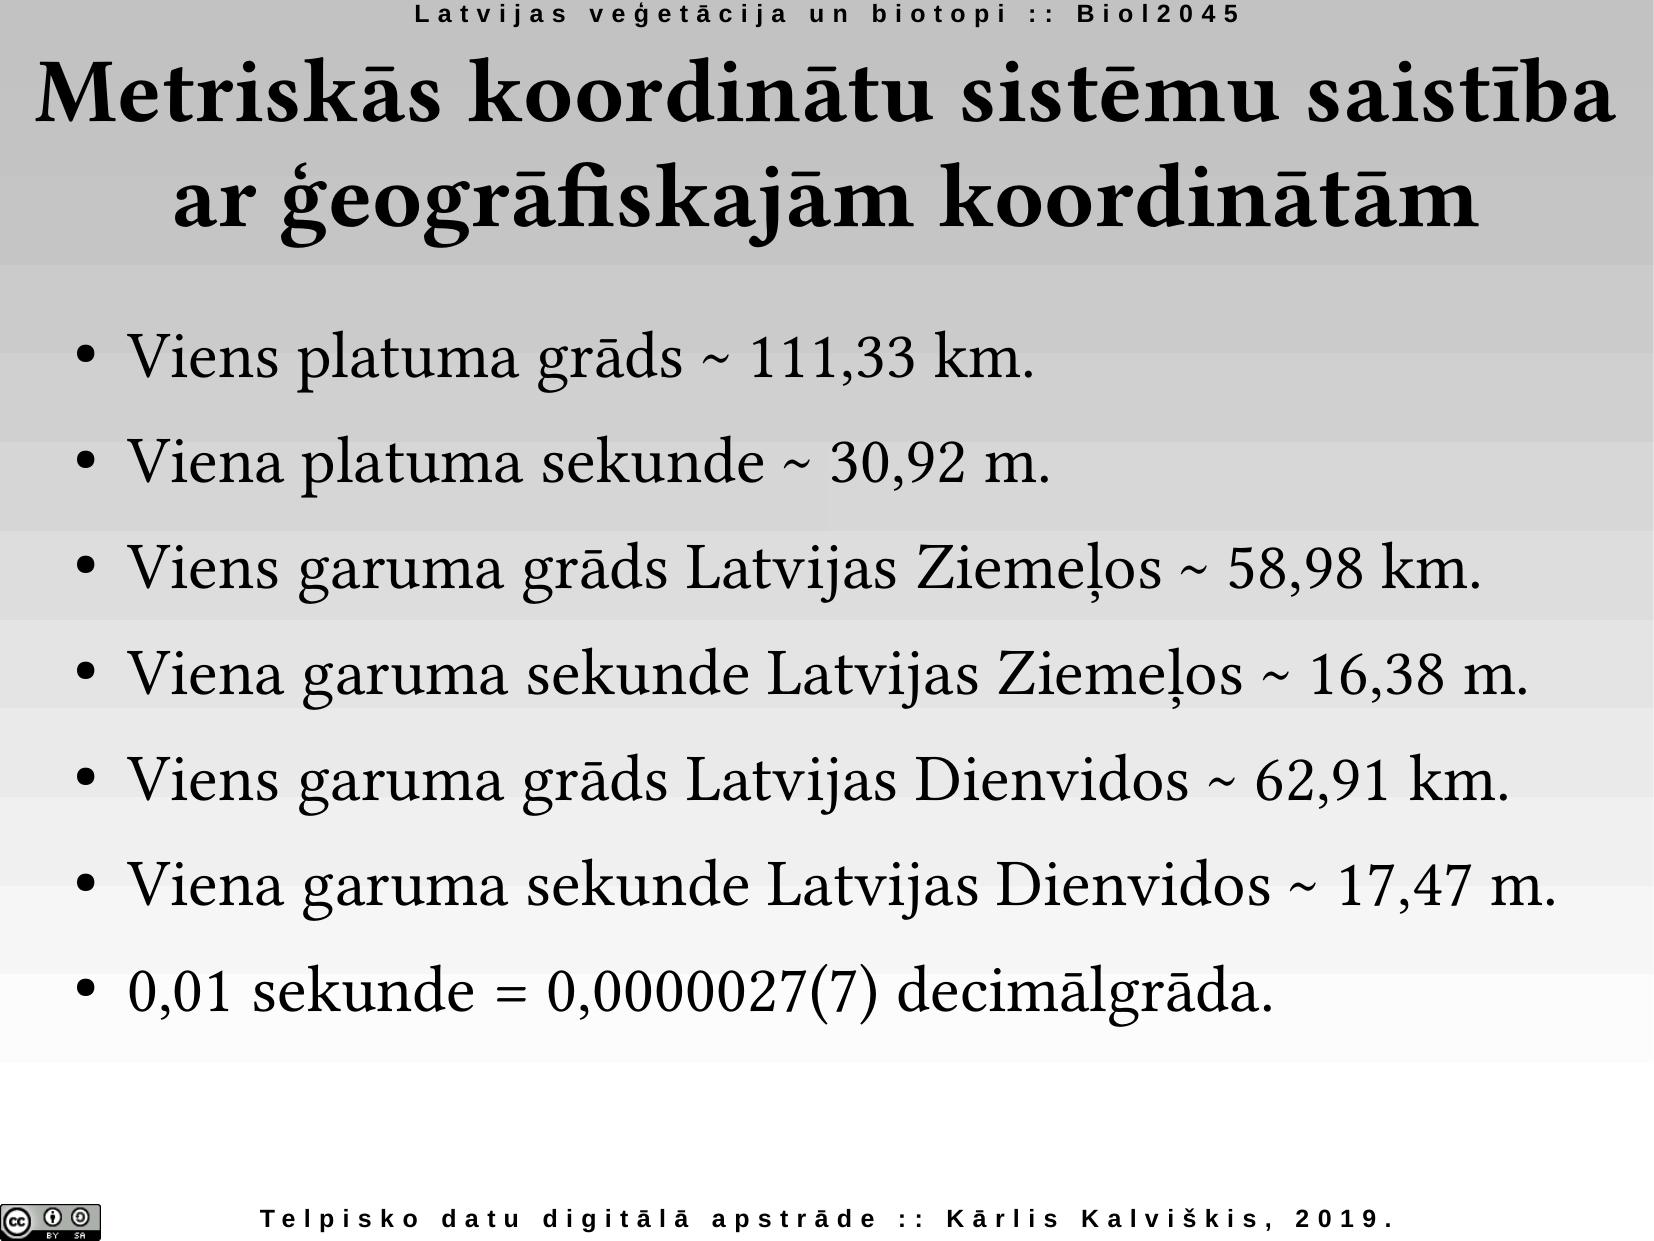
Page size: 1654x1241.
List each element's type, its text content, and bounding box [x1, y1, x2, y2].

picture [0, 287, 1654, 1241]
title Metriskās koordinātu sistēmu saistība ar ģeogrāfiskajām koordinātām [0, 1, 1654, 287]
list Viens platuma grāds ~ 111,33 km. Viena platuma sekunde ~ 30,92 m. Viens garuma grāds Latvijas Ziemeļos ~ 58,98 km. Viena garuma sekunde Latvijas Ziemeļos ~ 16,38 m. Viens garuma grāds Latvijas Dienvidos ~ 62,91 km. Viena garuma sekunde Latvijas Dienvidos ~ 17,47 m. 0,01 sekunde = 0,0000027(7) decimālgrāda. [56, 317, 1600, 1175]
